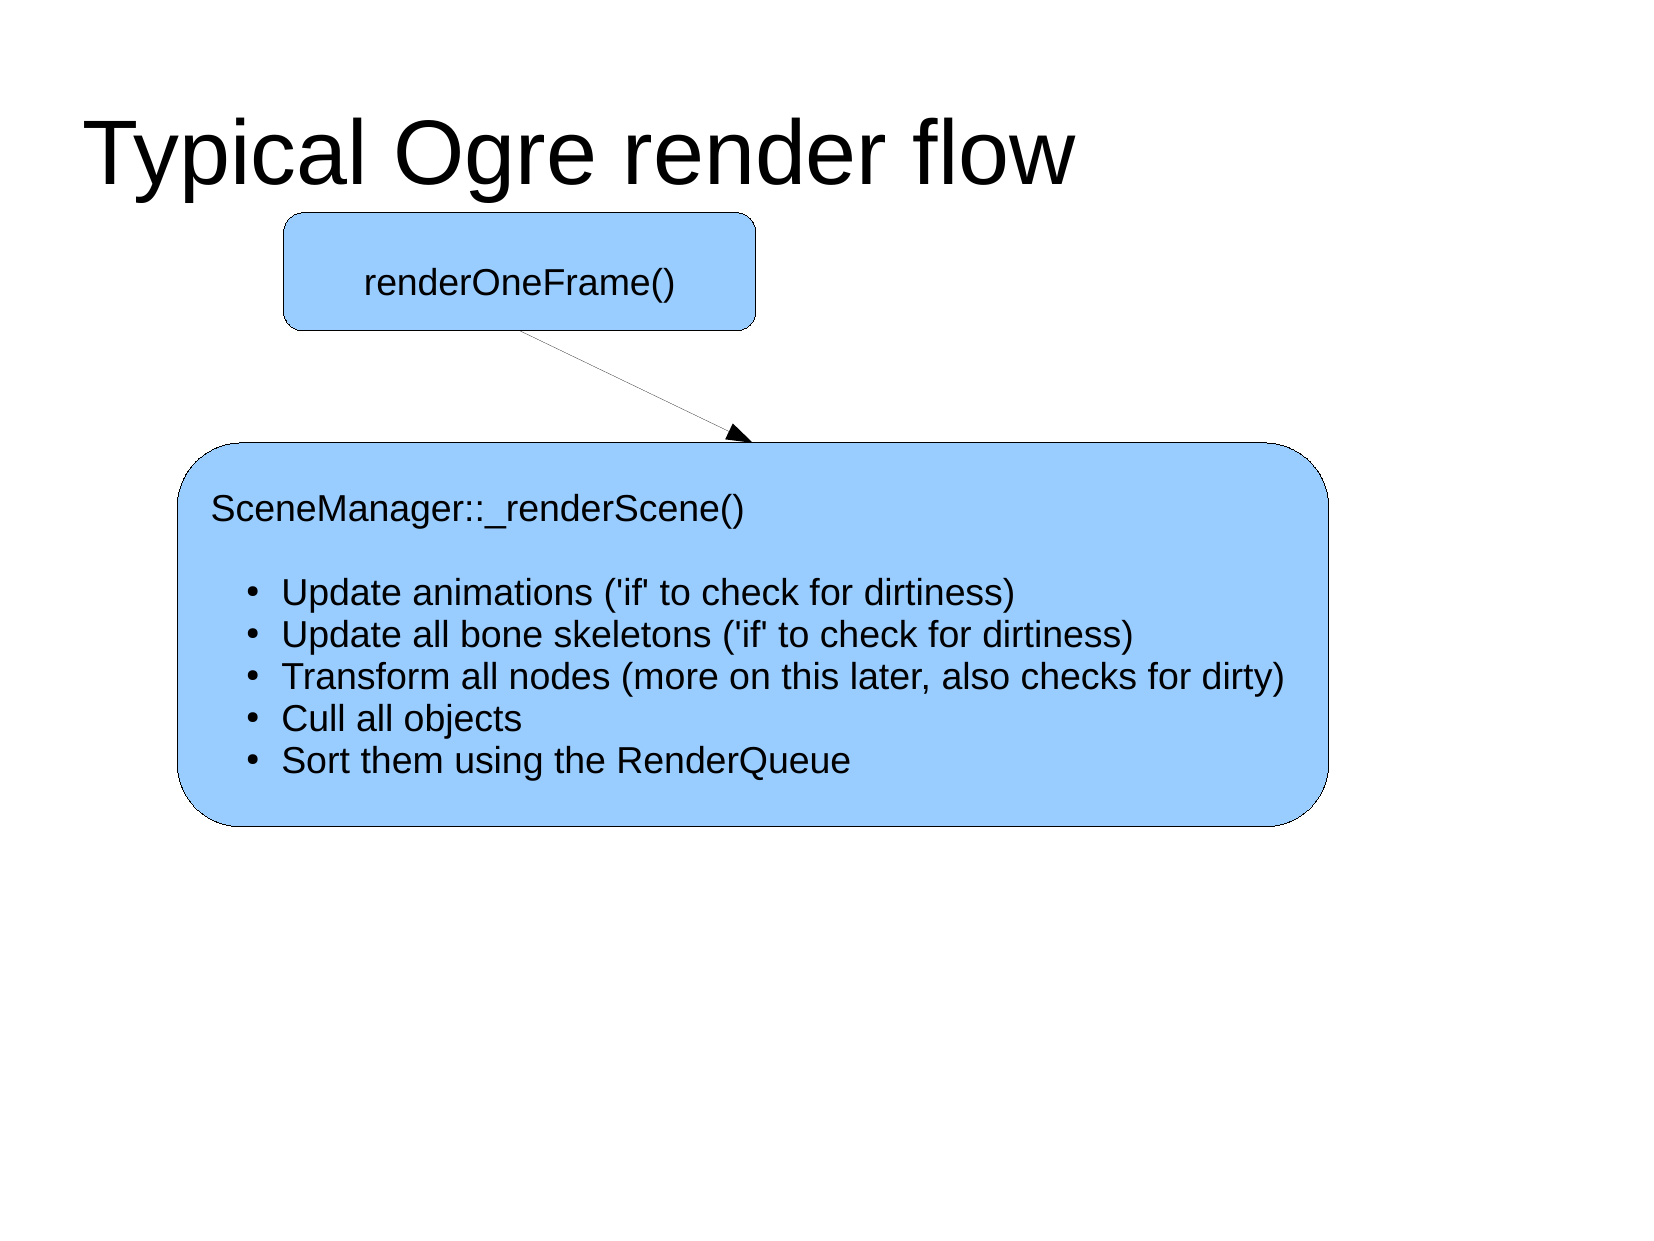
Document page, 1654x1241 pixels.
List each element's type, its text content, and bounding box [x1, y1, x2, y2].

title Typical Ogre render flow [82, 49, 1571, 257]
text_box SceneManager::_renderScene() Update animations ('if' to check for dirtiness) Update all bone skeletons ('if' to check for dirtiness) Transform all nodes (more on this later, also checks for dirty) Cull all objects Sort them using the RenderQueue [177, 442, 1329, 827]
text_box renderOneFrame() [283, 212, 756, 331]
